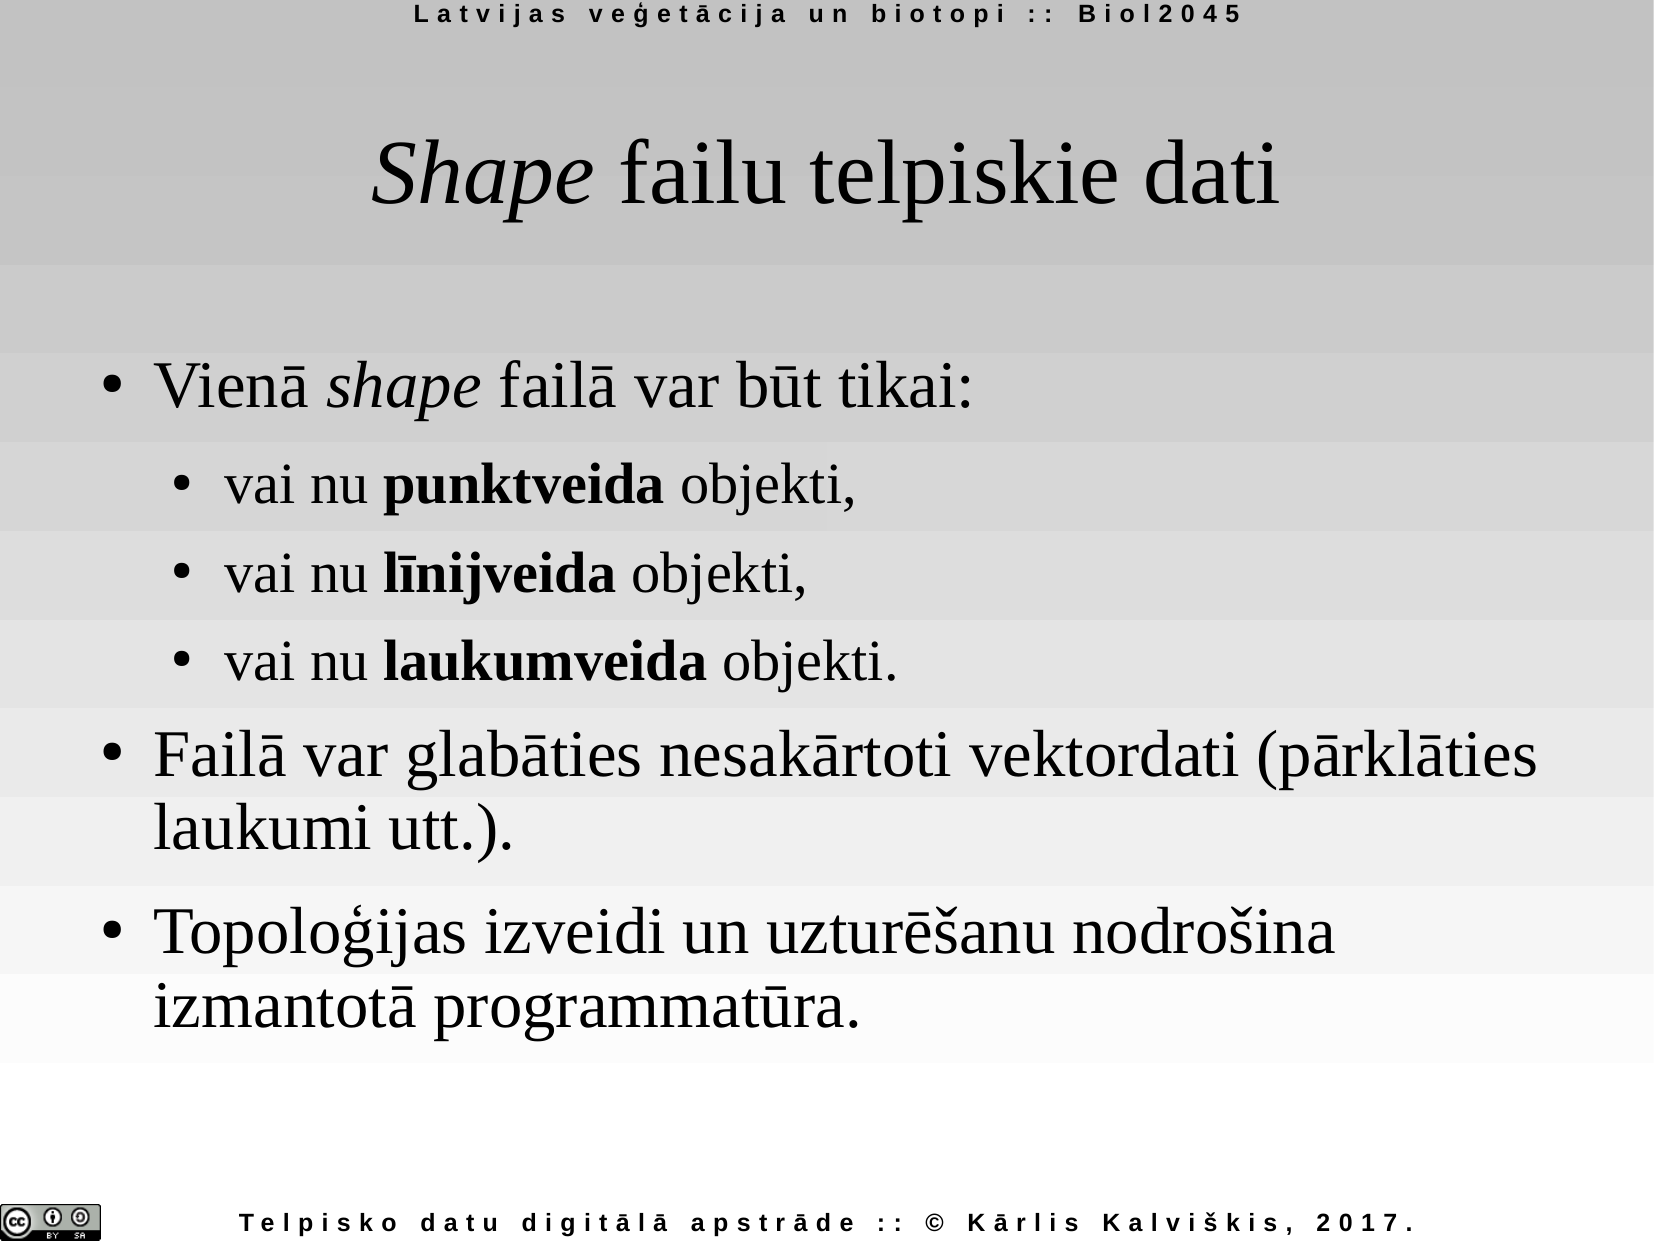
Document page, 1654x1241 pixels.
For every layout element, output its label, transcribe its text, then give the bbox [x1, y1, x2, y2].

list Vienā shape failā var būt tikai: vai nu punktveida objekti, vai nu līnijveida objekti, vai nu laukumveida objekti. Failā var glabāties nesakārtoti vektordati (pārklāties laukumi utt.). Topoloģijas izveidi un uzturēšanu nodrošina izmantotā programmatūra. [82, 348, 1571, 1157]
picture [0, 0, 1654, 1241]
title Shape failu telpiskie dati [29, 49, 1625, 296]
